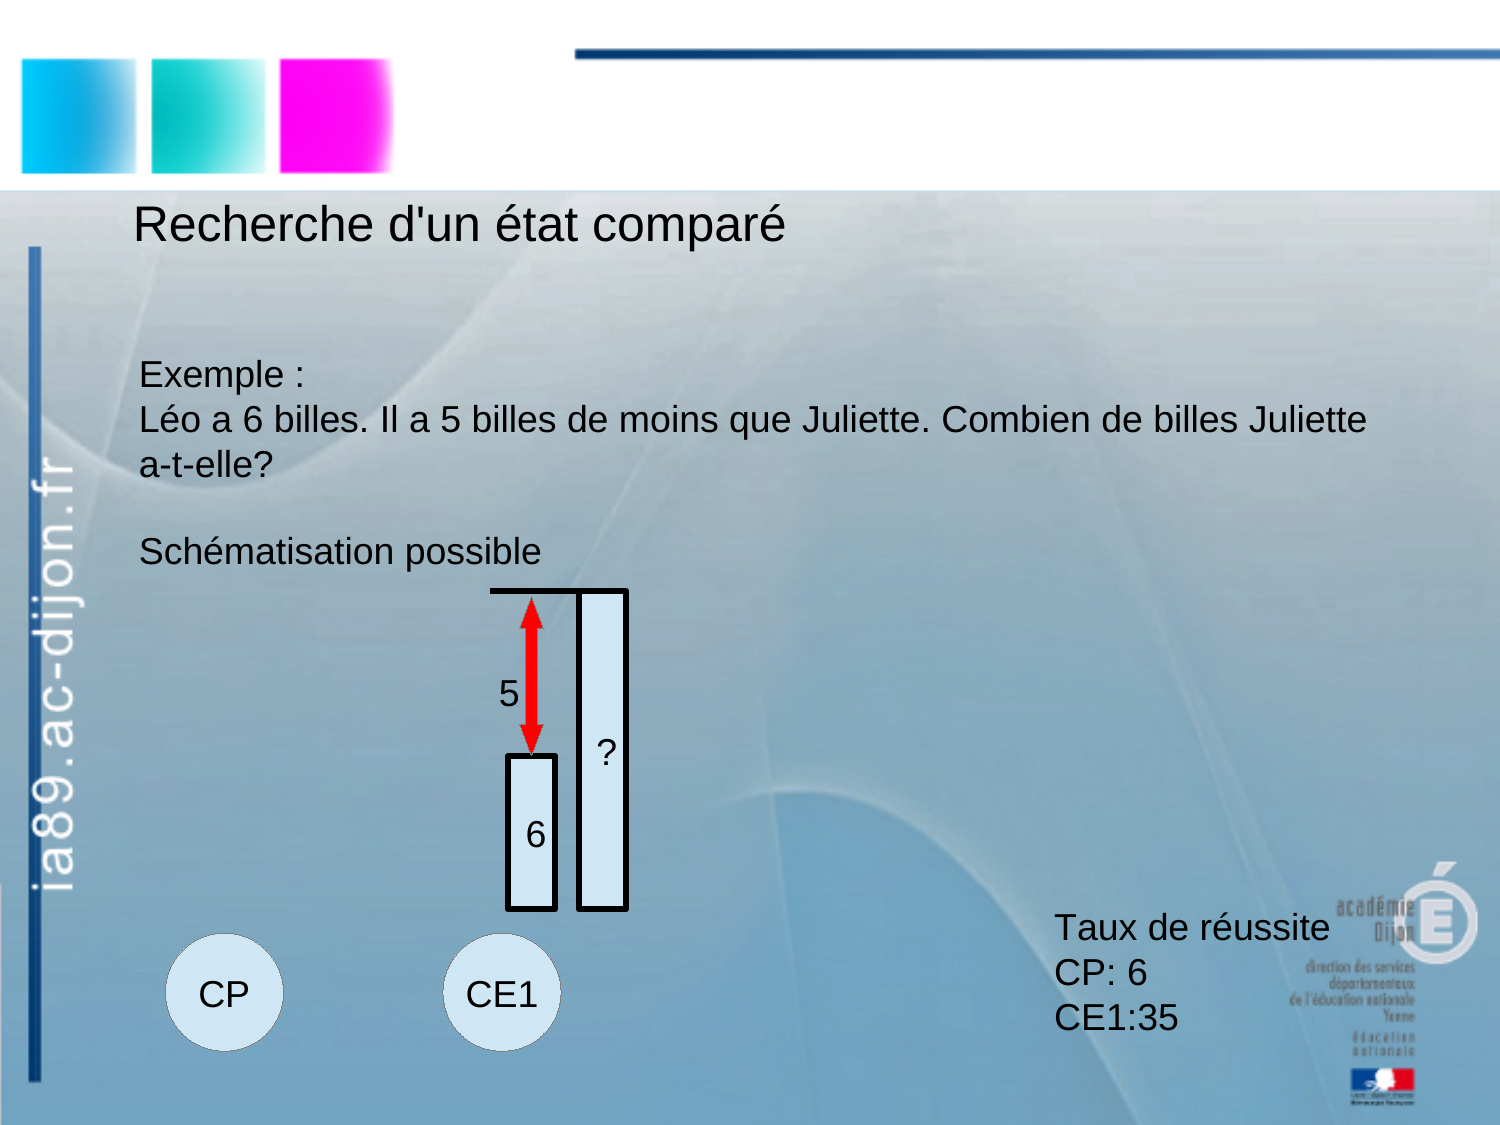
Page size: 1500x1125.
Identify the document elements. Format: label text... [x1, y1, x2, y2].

text_box 6 [507, 755, 556, 910]
text_box Exemple : Léo a 6 billes. Il a 5 billes de moins que Juliette. Combien de billes Juliette a-t-elle? [124, 342, 1412, 493]
text_box CE1 [442, 933, 562, 1052]
text_box ? [578, 590, 626, 910]
text_box Schématisation possible [123, 519, 1412, 591]
text_box Recherche d'un état comparé [118, 184, 1439, 259]
picture [0, 0, 1500, 1125]
text_box 5 [484, 661, 532, 722]
text_box Taux de réussite CP: 6 CE1:35 [1039, 850, 1382, 1046]
text_box CP [165, 933, 284, 1052]
text_box [519, 596, 544, 756]
